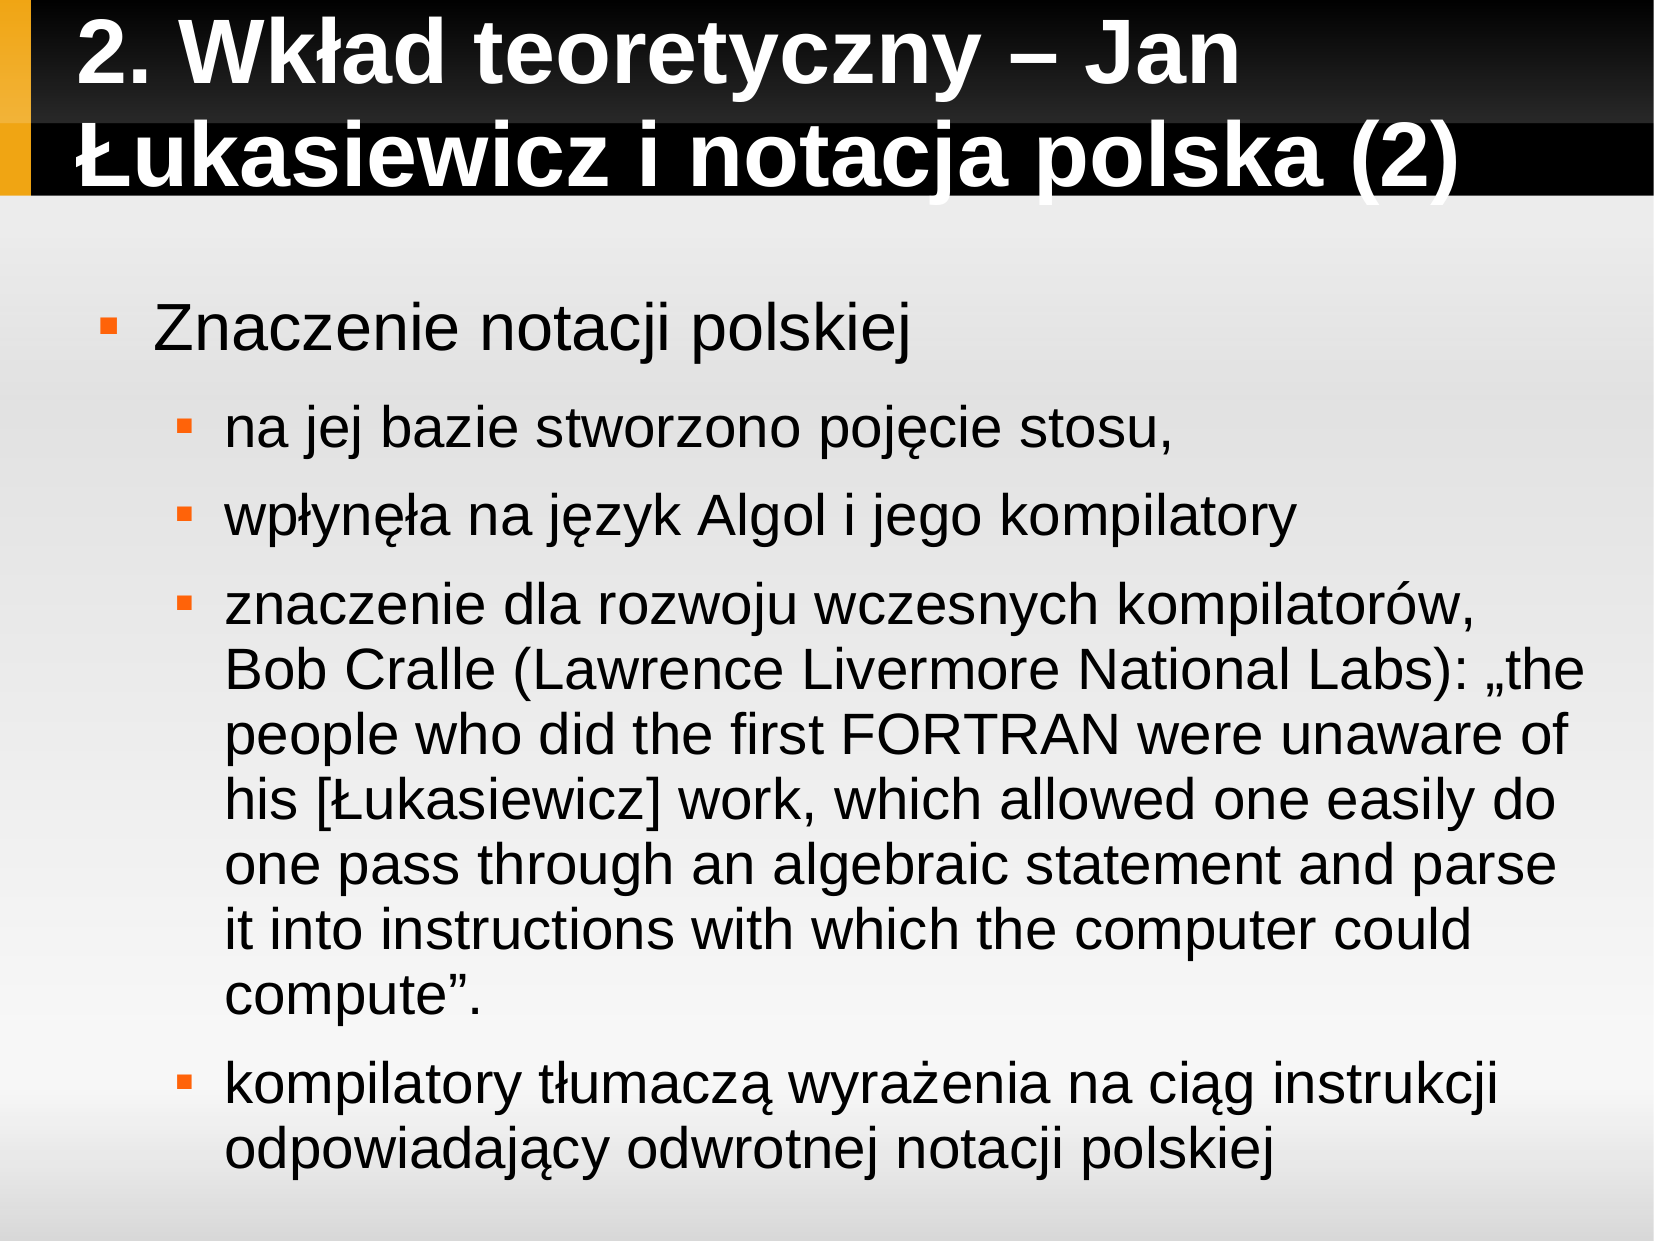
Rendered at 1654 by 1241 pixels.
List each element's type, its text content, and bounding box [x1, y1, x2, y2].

title 2. Wkład teoretyczny – Jan Łukasiewicz i notacja polska (2) [76, 1, 1565, 207]
picture [0, 0, 1654, 1241]
list Znaczenie notacji polskiej na jej bazie stworzono pojęcie stosu, wpłynęła na język Algol i jego kompilatory znaczenie dla rozwoju wczesnych kompilatorów, Bob Cralle (Lawrence Livermore National Labs): „the people who did the first FORTRAN were unaware of his [Łukasiewicz] work, which allowed one easily do one pass through an algebraic statement and parse it into instructions with which the computer could compute”. kompilatory tłumaczą wyrażenia na ciąg instrukcji odpowiadający odwrotnej notacji polskiej [82, 290, 1595, 1181]
